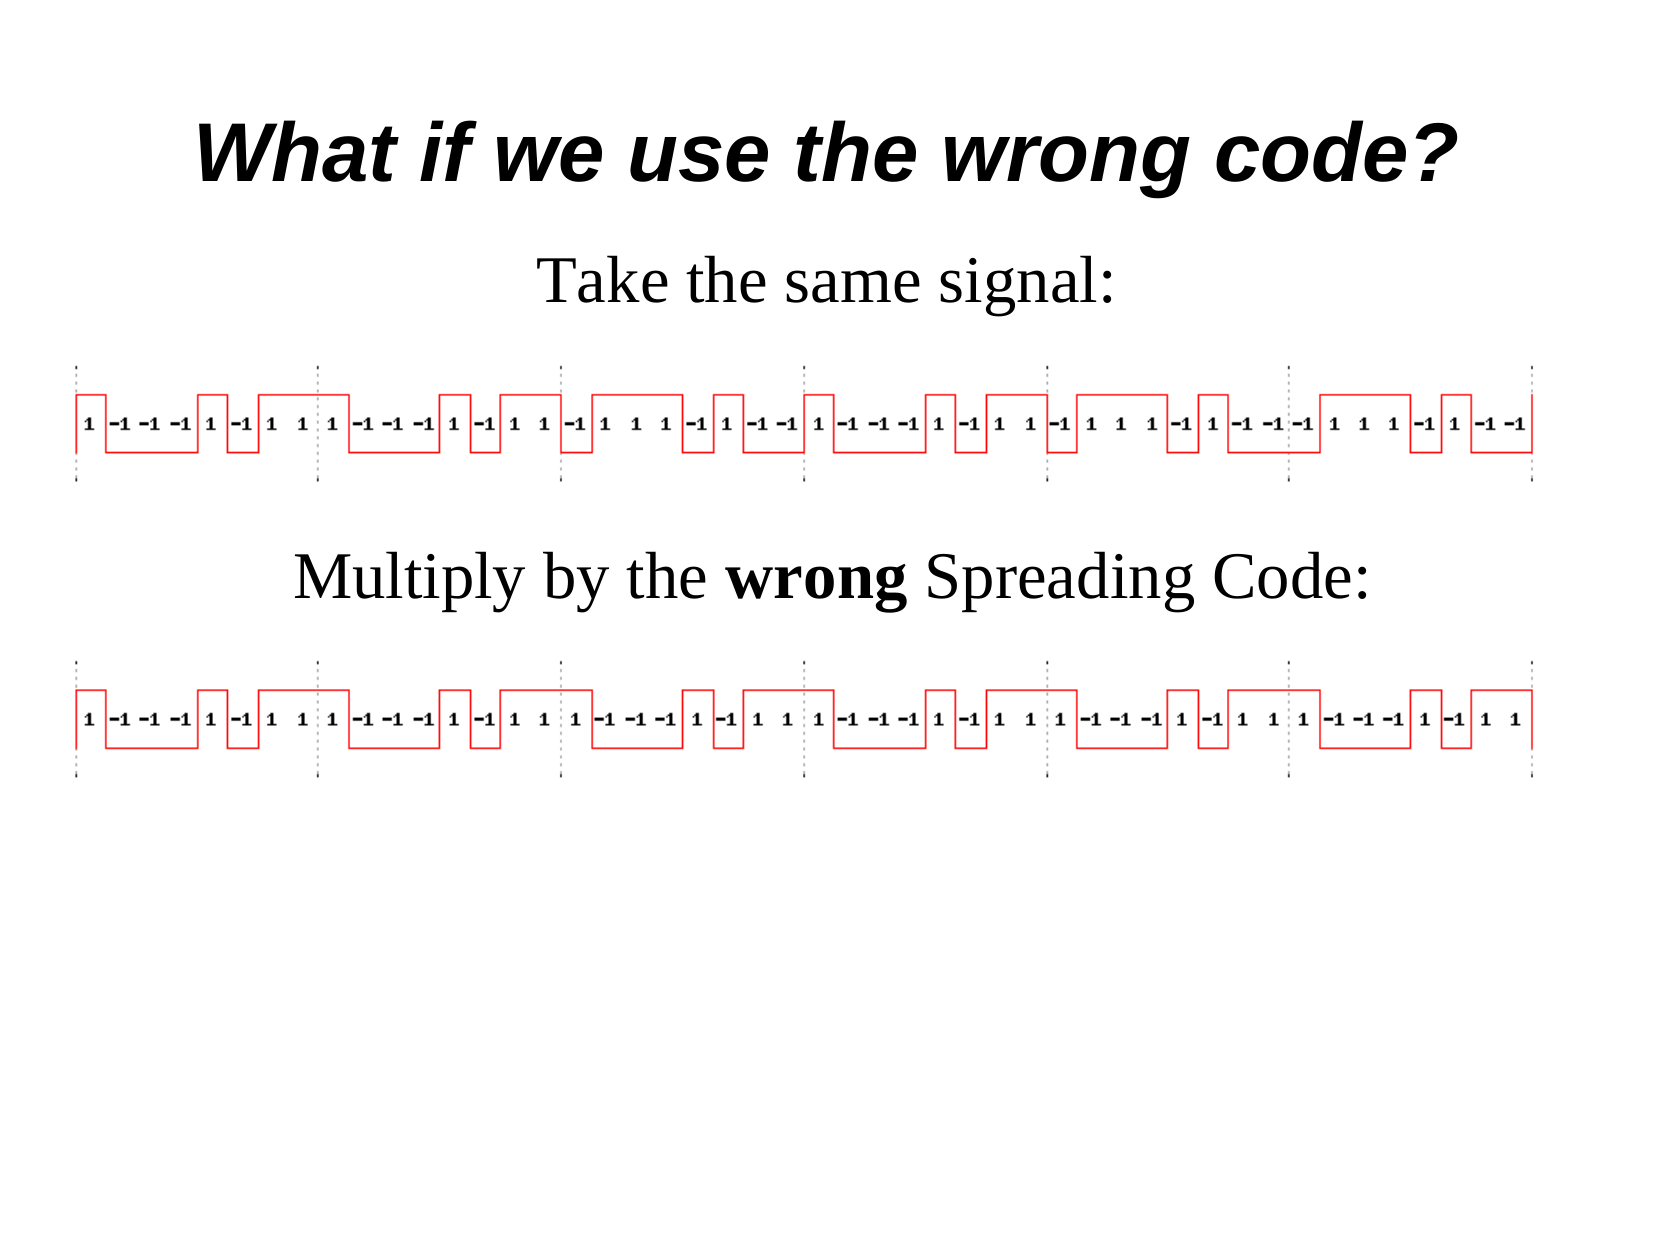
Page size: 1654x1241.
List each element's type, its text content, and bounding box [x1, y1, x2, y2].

title What if we use the wrong code? [82, 49, 1571, 236]
text_box Take the same signal: [82, 236, 1572, 325]
text_box Multiply by the wrong Spreading Code: [88, 531, 1577, 621]
picture [29, 641, 1625, 798]
picture [29, 346, 1625, 502]
